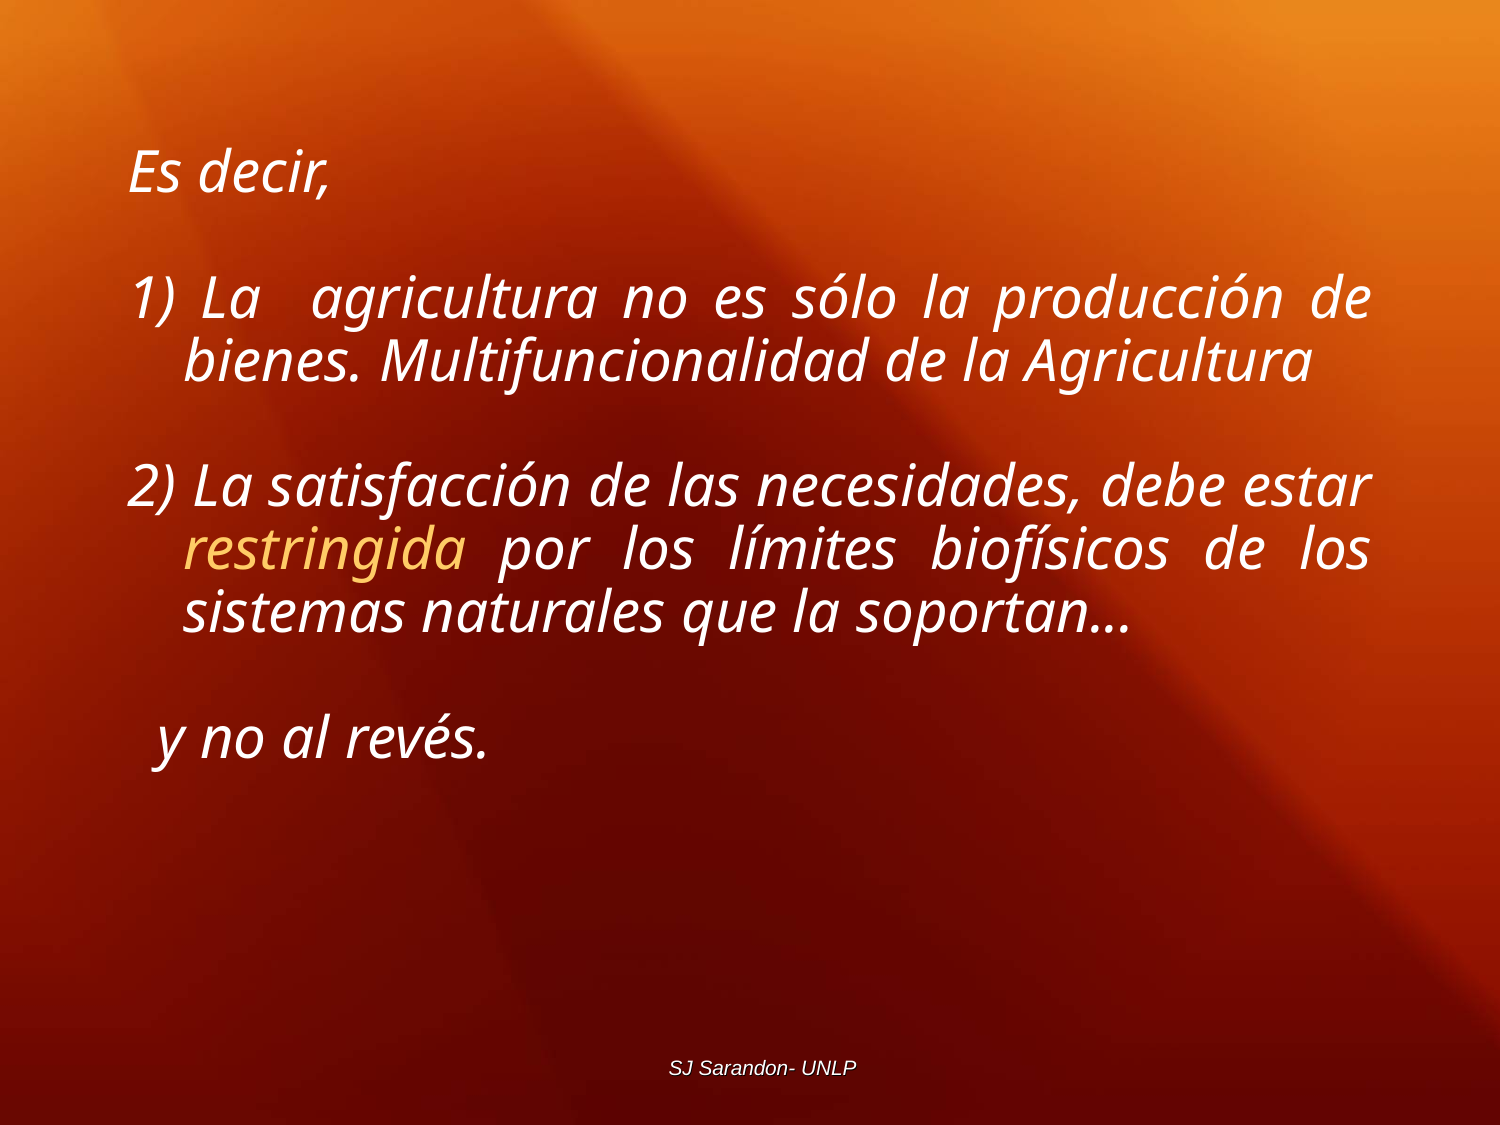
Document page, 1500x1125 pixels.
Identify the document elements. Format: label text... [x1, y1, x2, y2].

list Es decir, 1) La agricultura no es sólo la producción de bienes. Multifuncionalidad de la Agricultura 2) La satisfacción de las necesidades, debe estar restringida por los límites biofísicos de los sistemas naturales que la soportan... y no al revés. [112, 134, 1388, 863]
text_box SJ Sarandon- UNLP [524, 1009, 1000, 1088]
picture [0, 0, 1500, 1125]
